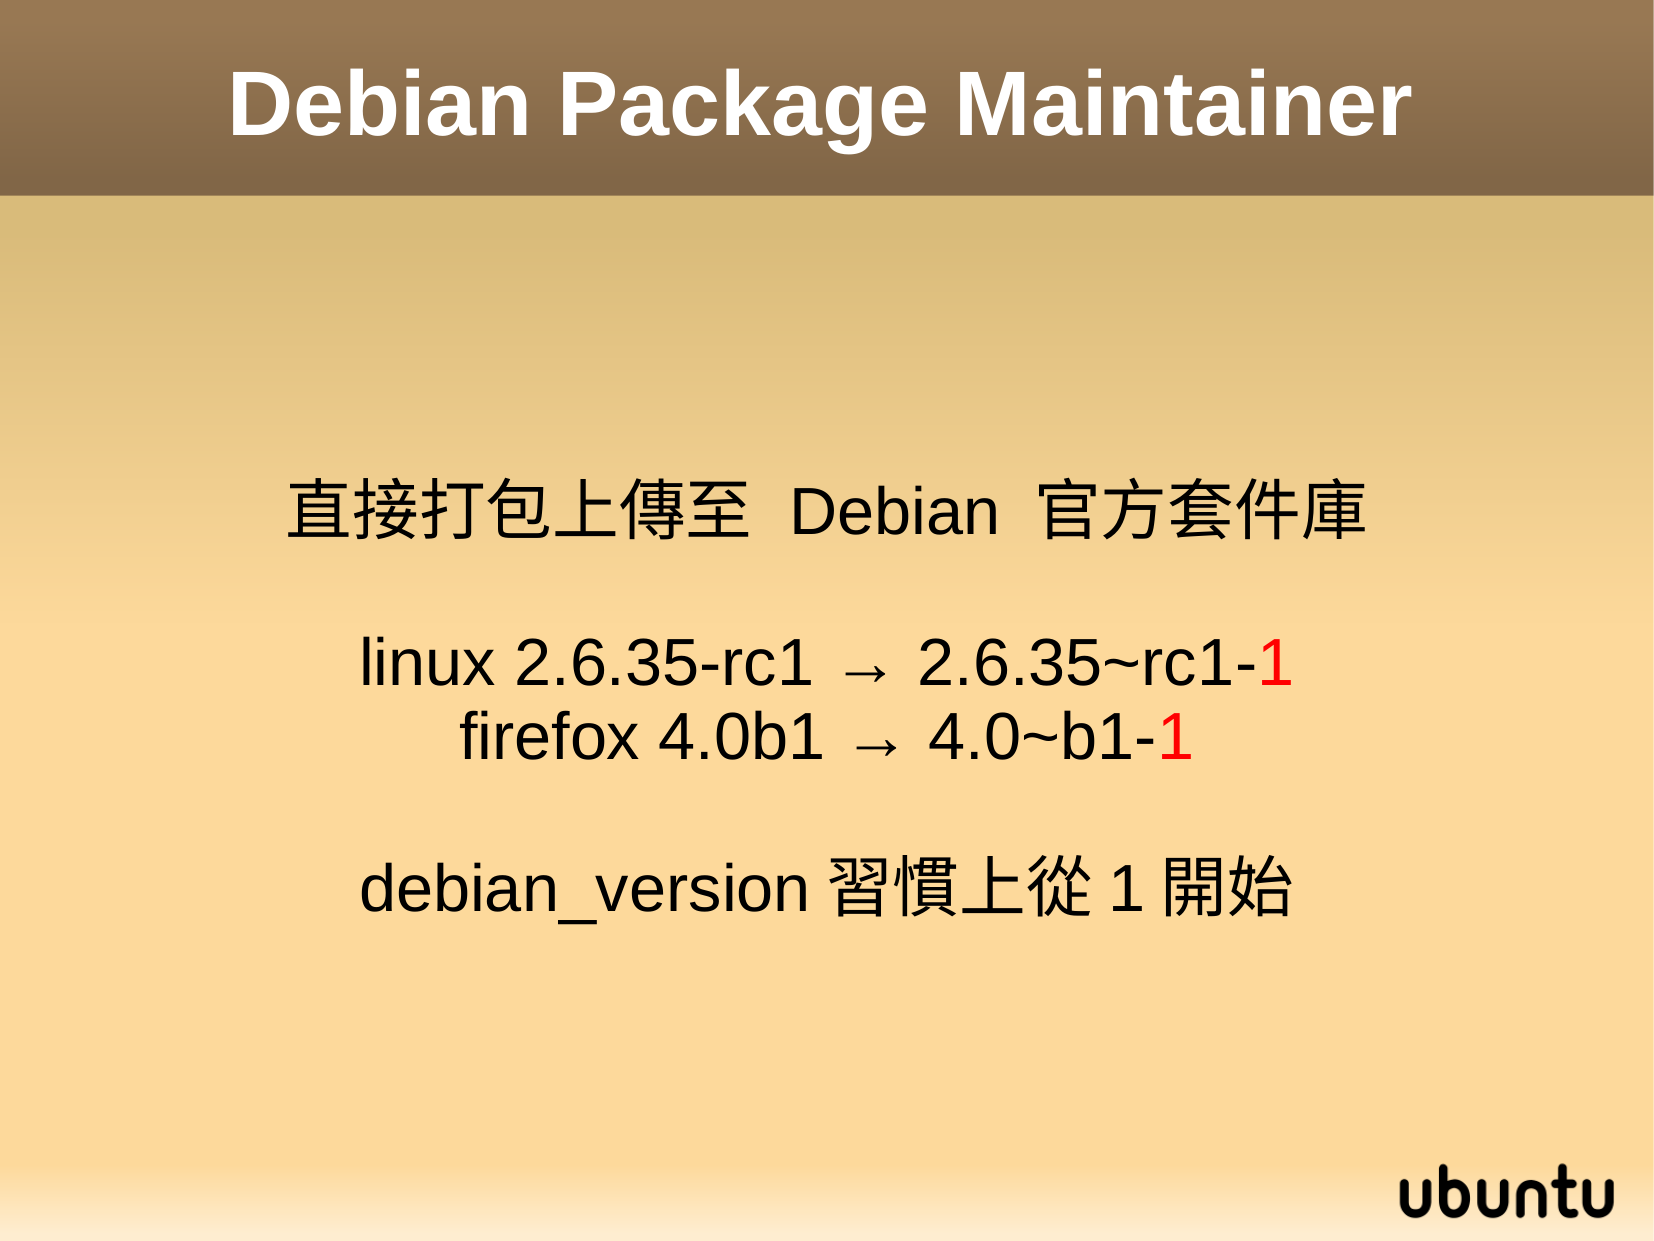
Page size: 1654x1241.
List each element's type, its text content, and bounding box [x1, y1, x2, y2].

picture [0, 0, 1654, 1241]
title Debian Package Maintainer [76, 7, 1565, 200]
subtitle 直接打包上傳至 Debian 官方套件庫 linux 2.6.35-rc1 → 2.6.35~rc1-1 firefox 4.0b1 → 4.0~b1-1 debian_version習慣上從1開始 [82, 297, 1571, 1102]
